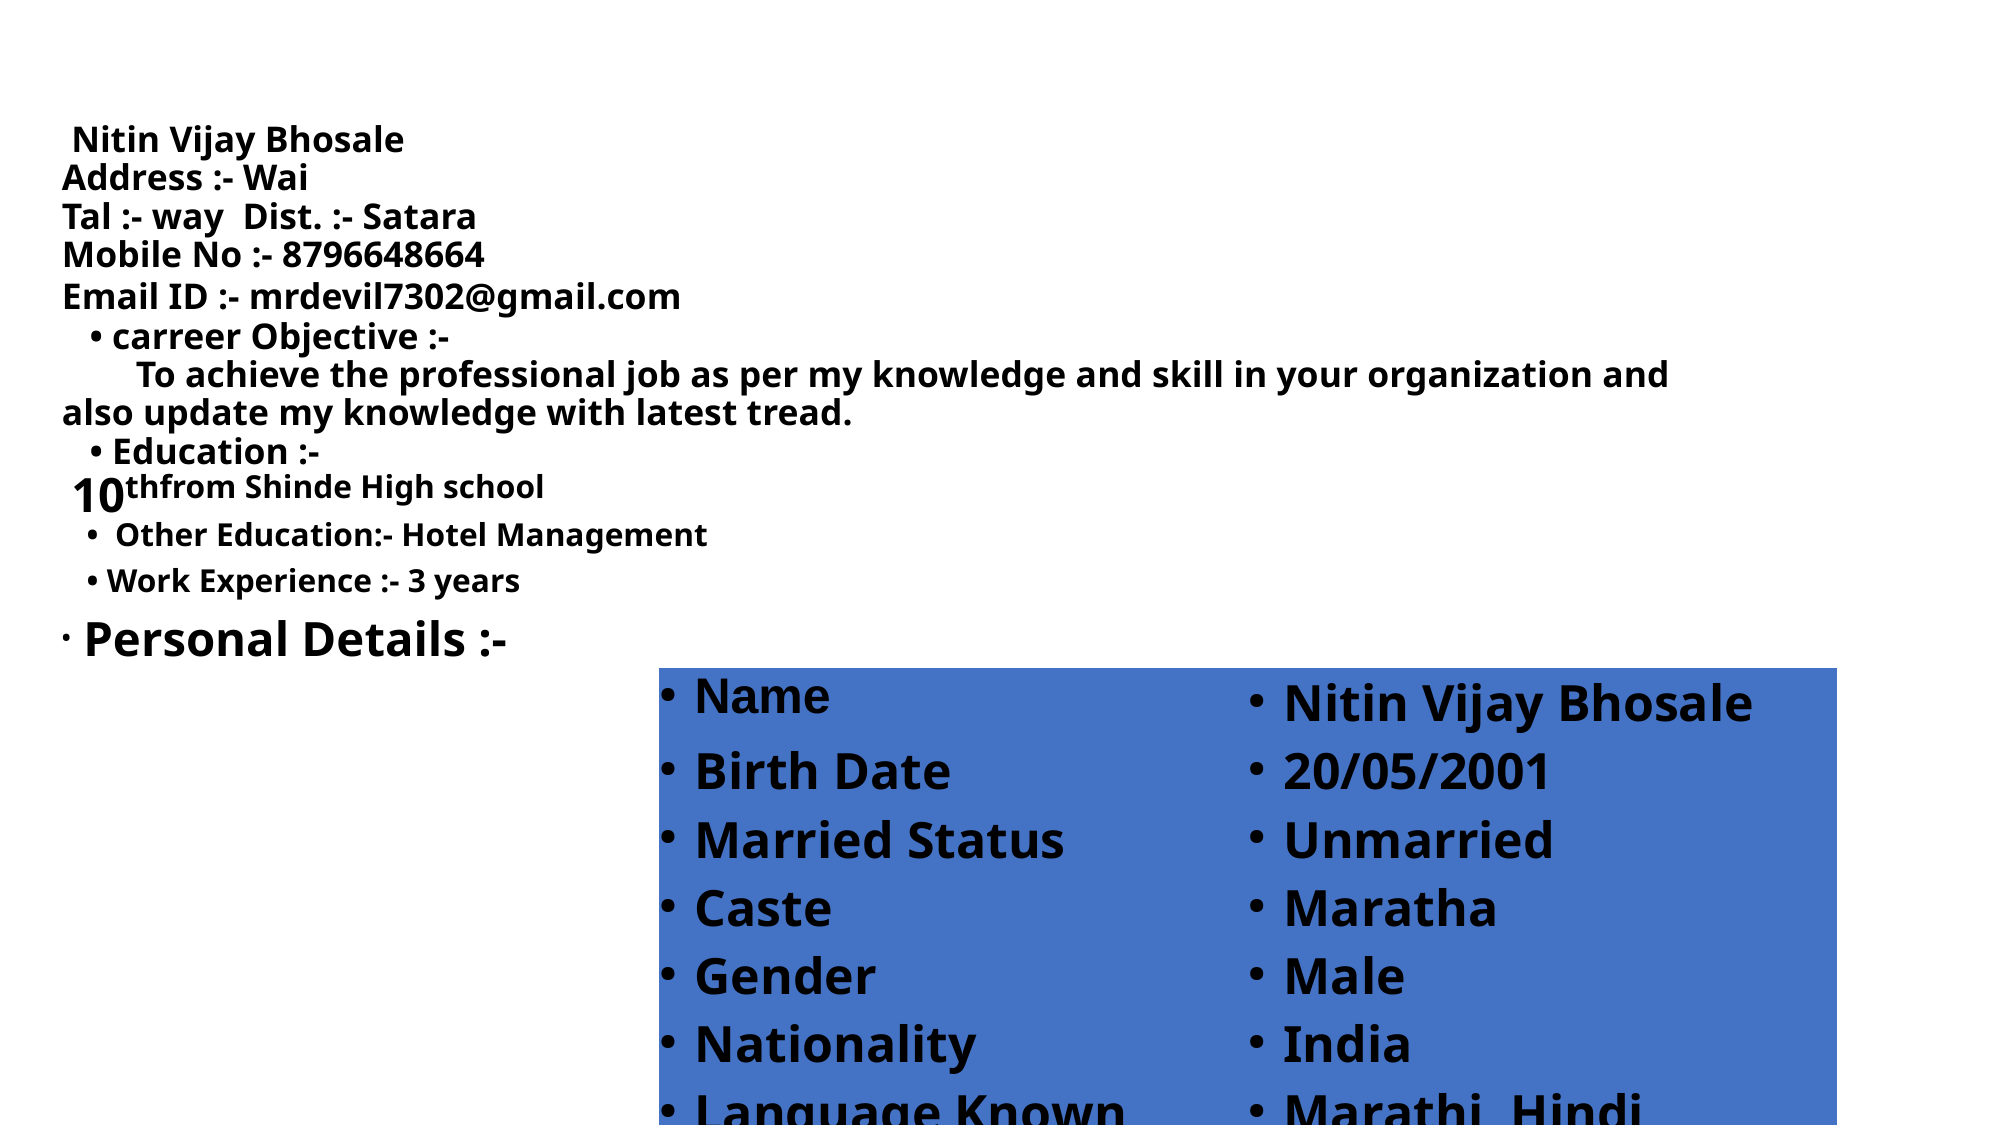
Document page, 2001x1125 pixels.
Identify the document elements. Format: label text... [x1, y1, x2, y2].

title Nitin Vijay Bhosale Address :- Wai Tal :- way Dist. :- Satara Mobile No :- 8796648664 Email ID :- mrdevil7302@gmail.com • carreer Objective :- To achieve the professional job as per my knowledge and skill in your organization and also update my knowledge with latest tread. • Education :- 10thfrom Shinde High school • Other Education:- Hotel Management • Work Experience :- 3 years • Personal Details :- [46, 111, 1726, 727]
table_header Name [659, 668, 1248, 736]
table_cell Birth Date Married Status Caste Gender Nationality Language Known [659, 736, 1248, 1125]
table_cell 20/05/2001 Unmarried Maratha Male India Marathi, Hindi [1248, 736, 1837, 1125]
table_header Nitin Vijay Bhosale [1248, 668, 1837, 736]
